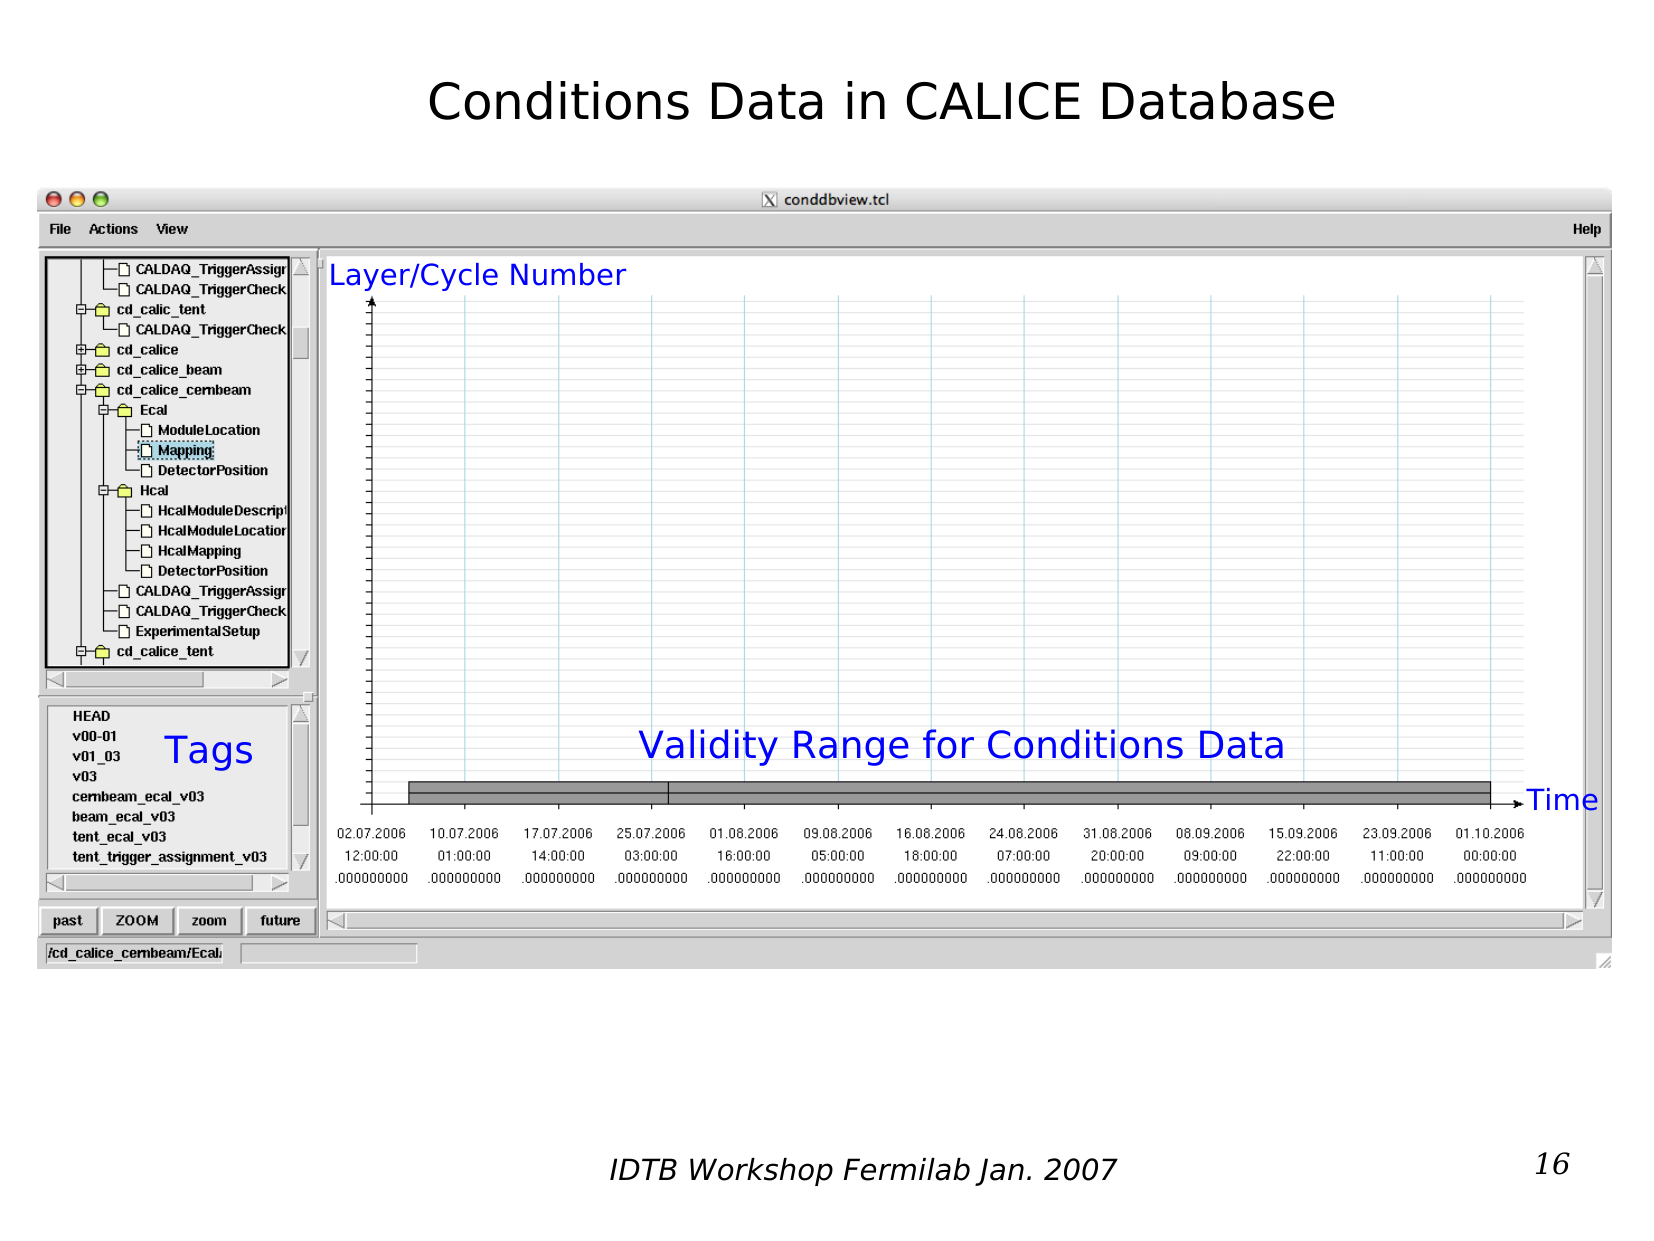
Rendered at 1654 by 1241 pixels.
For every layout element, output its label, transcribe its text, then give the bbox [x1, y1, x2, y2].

text_box Tags [149, 721, 267, 781]
text_box Layer/Cycle Number [313, 250, 642, 300]
text_box Time [1511, 775, 1615, 826]
text_box Conditions Data in CALICE Database [412, 65, 1333, 139]
text_box Validity Range for Conditions Data [623, 716, 1288, 775]
picture [37, 187, 1612, 969]
